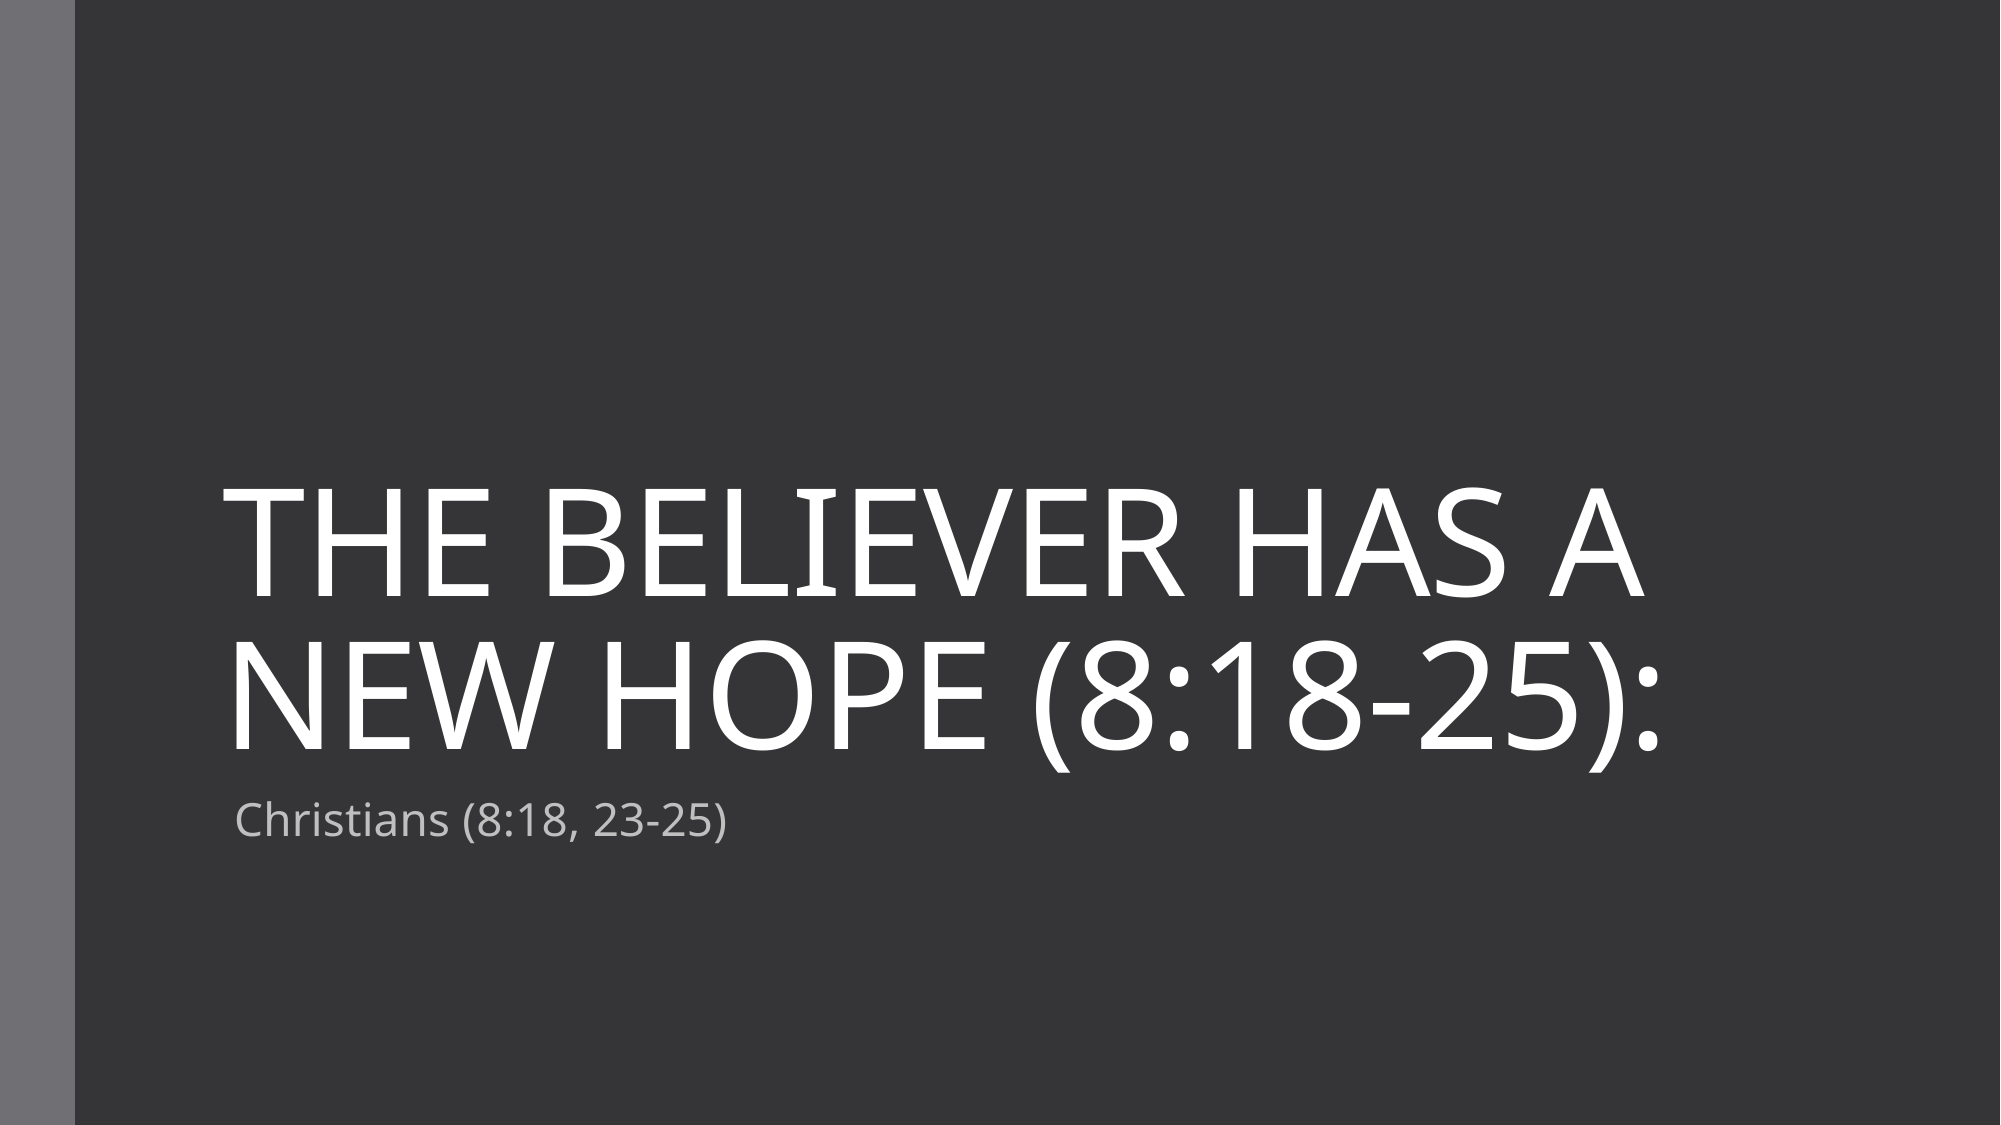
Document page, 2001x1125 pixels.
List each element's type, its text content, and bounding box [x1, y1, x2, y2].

subtitle Christians (8:18, 23-25) [206, 787, 1752, 1066]
title THE BELIEVER HAS A NEW HOPE (8:18-25): [206, 124, 1752, 787]
